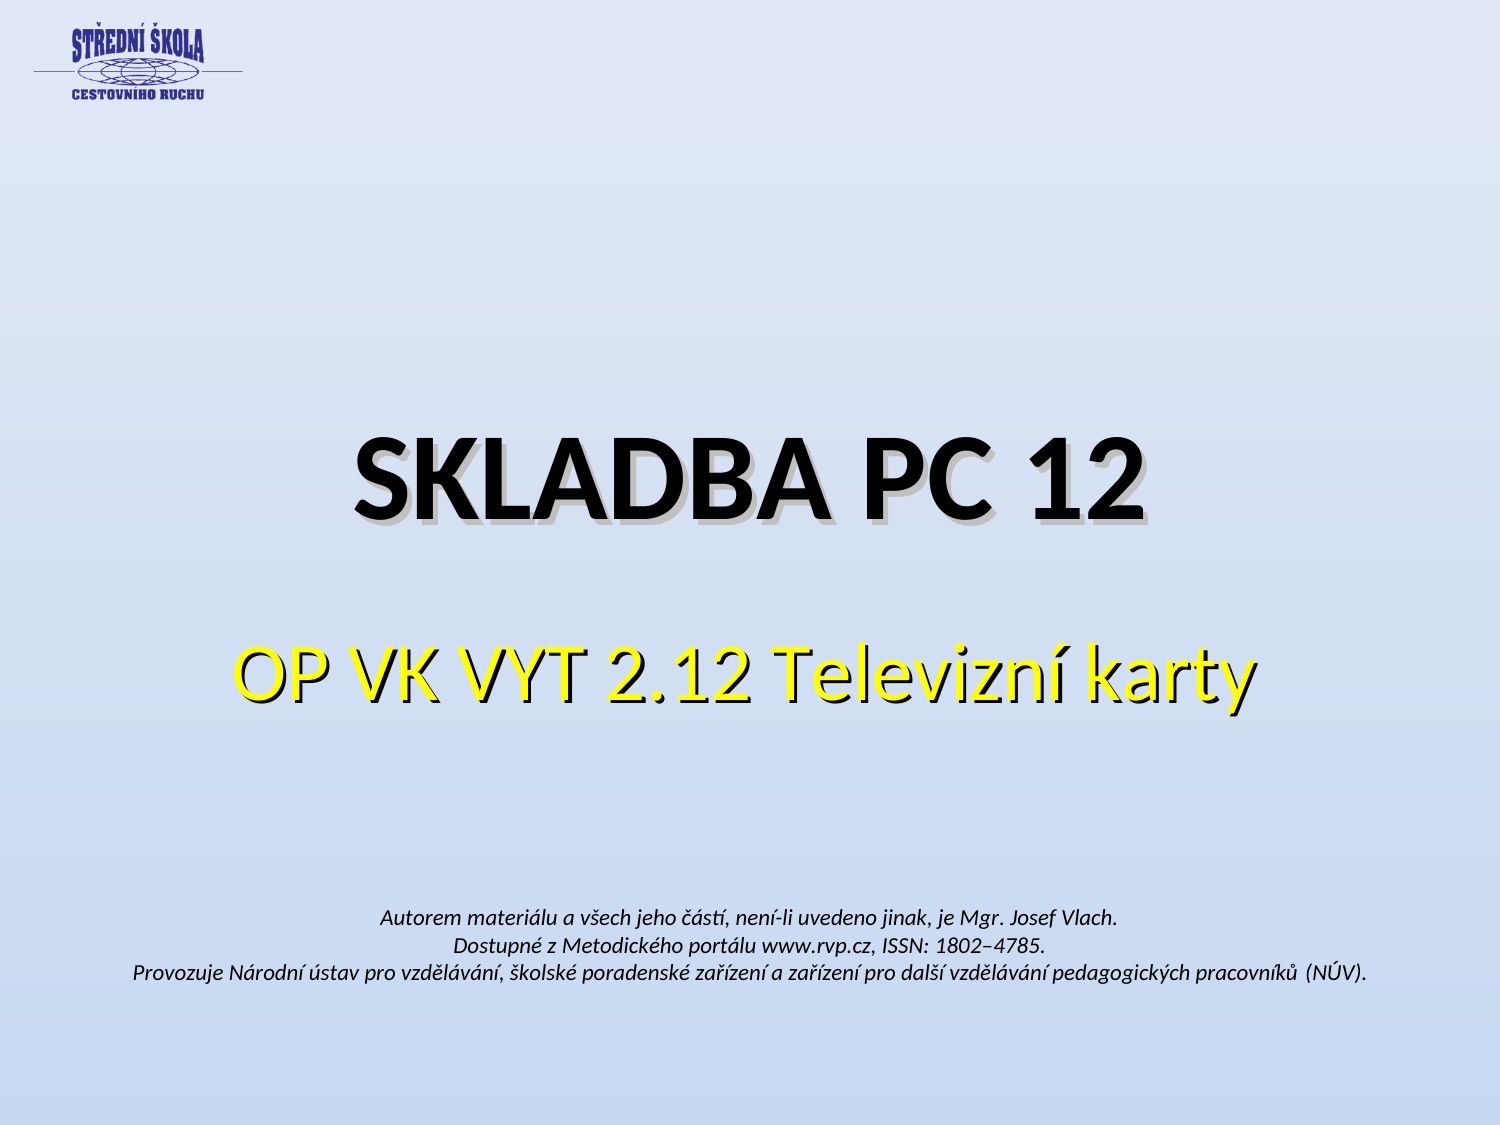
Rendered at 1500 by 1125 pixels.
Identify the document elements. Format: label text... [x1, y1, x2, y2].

text_box SKLADBA PC 12 [112, 349, 1388, 591]
picture [29, 18, 245, 108]
text_box Autorem materiálu a všech jeho částí, není-li uvedeno jinak, je Mgr. Josef Vlach. Dostupné z Metodického portálu www.rvp.cz, ISSN: 1802–4785. Provozuje Národní ústav pro vzdělávání, školské poradenské zařízení a zařízení pro další vzdělávání pedagogických pracovníků (NÚV). [0, 895, 1500, 1021]
text_box OP VK VYT 2.12 Televizní karty [88, 609, 1400, 870]
